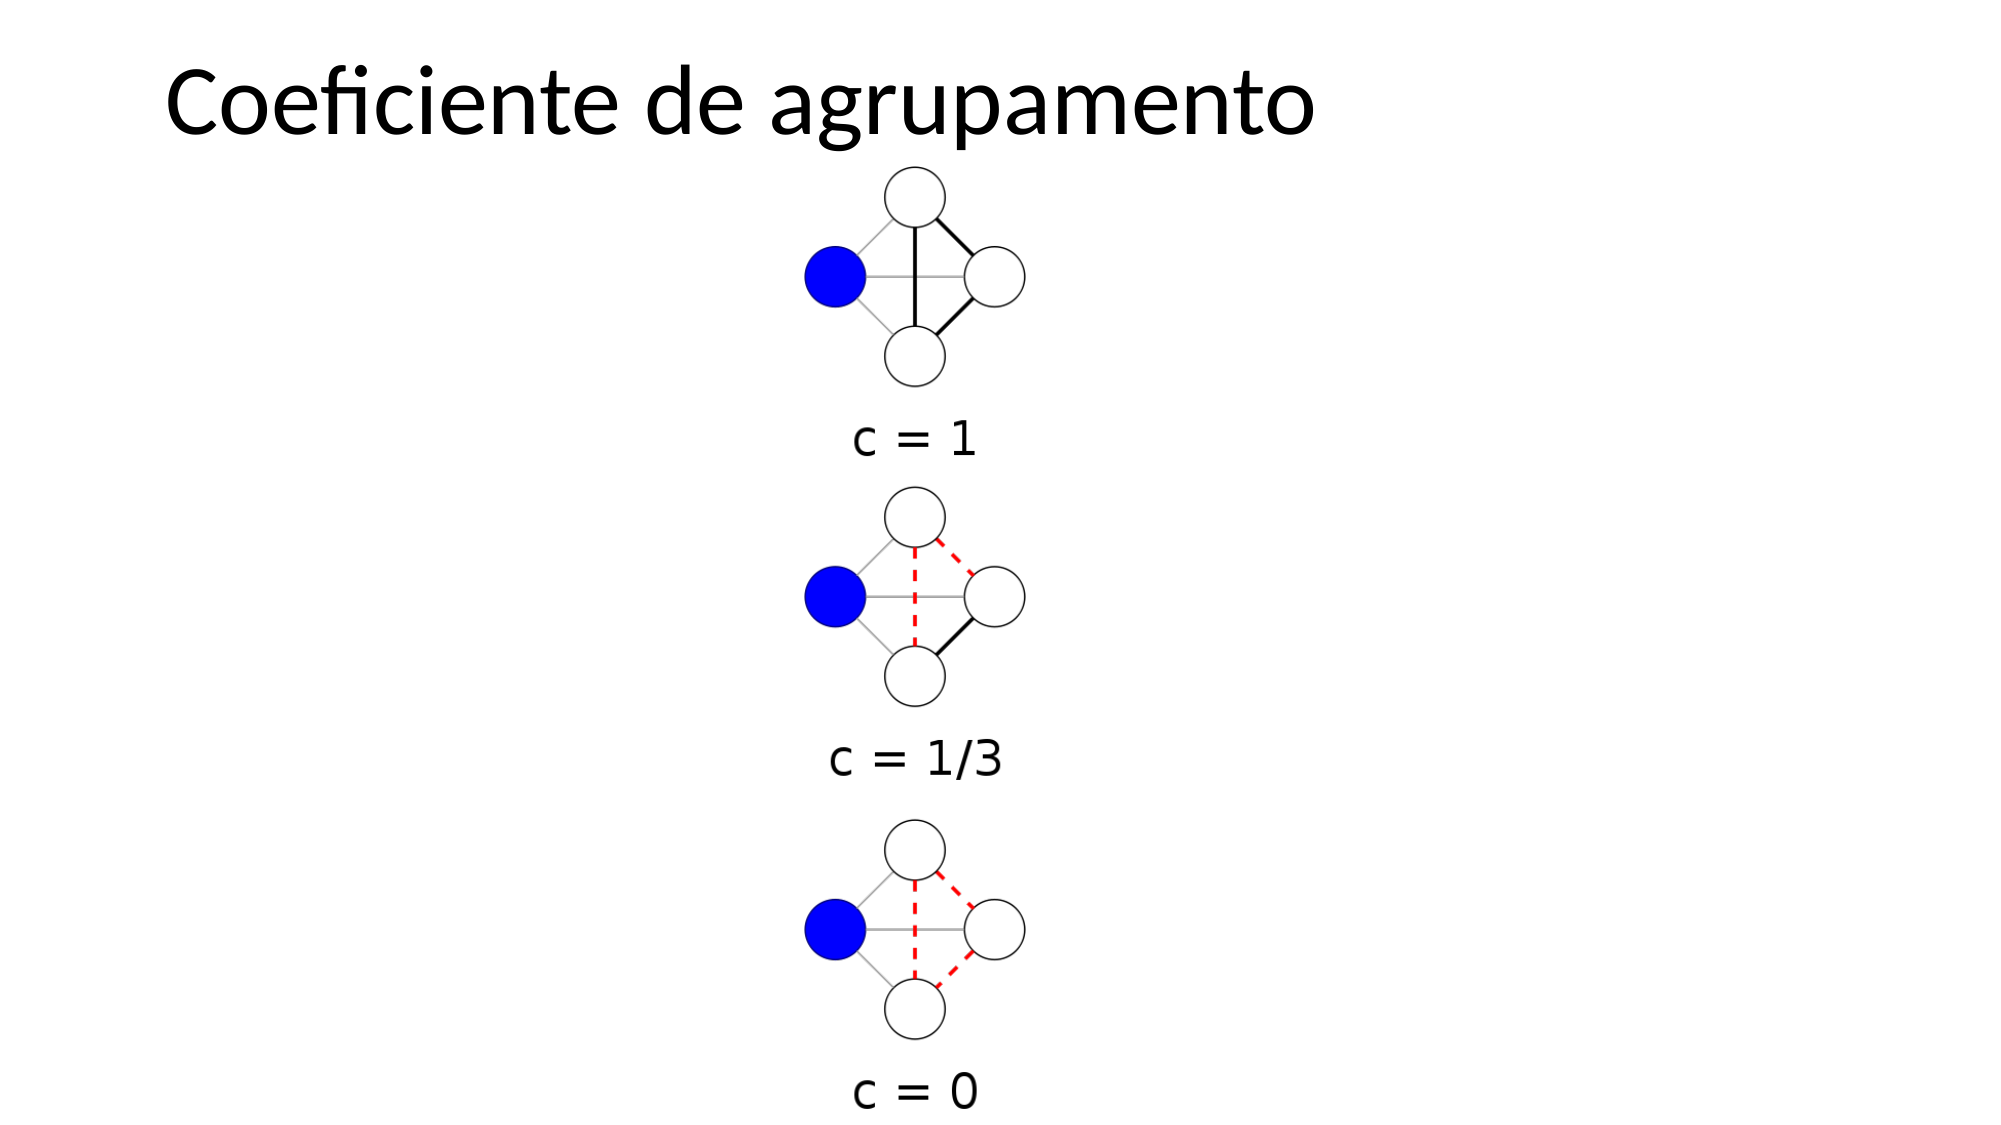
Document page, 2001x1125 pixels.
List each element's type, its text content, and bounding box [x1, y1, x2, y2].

picture [802, 164, 1028, 1111]
title Coeficiente de agrupamento [165, 47, 1666, 168]
